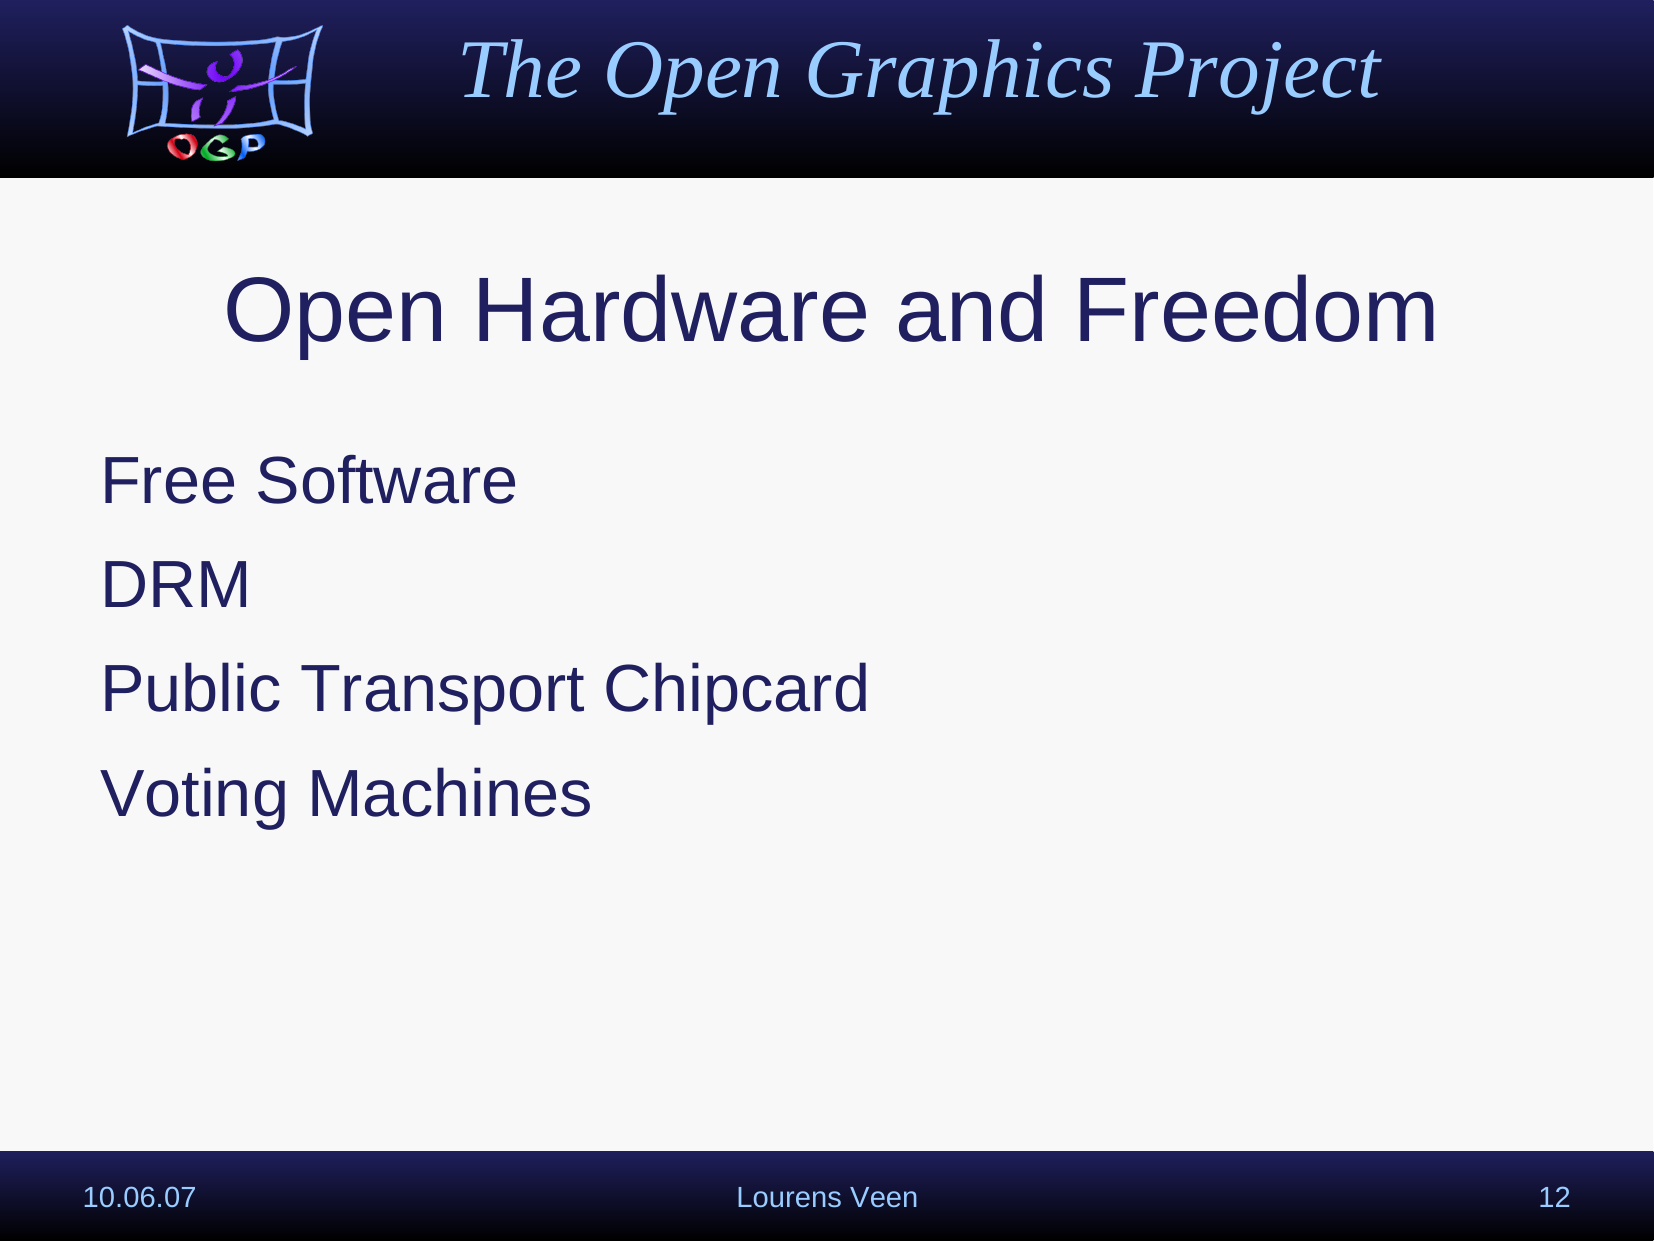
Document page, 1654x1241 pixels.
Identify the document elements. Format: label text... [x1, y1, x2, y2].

title Open Hardware and Freedom [88, 236, 1577, 385]
picture [122, 25, 323, 161]
list Free Software DRM Public Transport Chipcard Voting Machines [82, 442, 1571, 1109]
